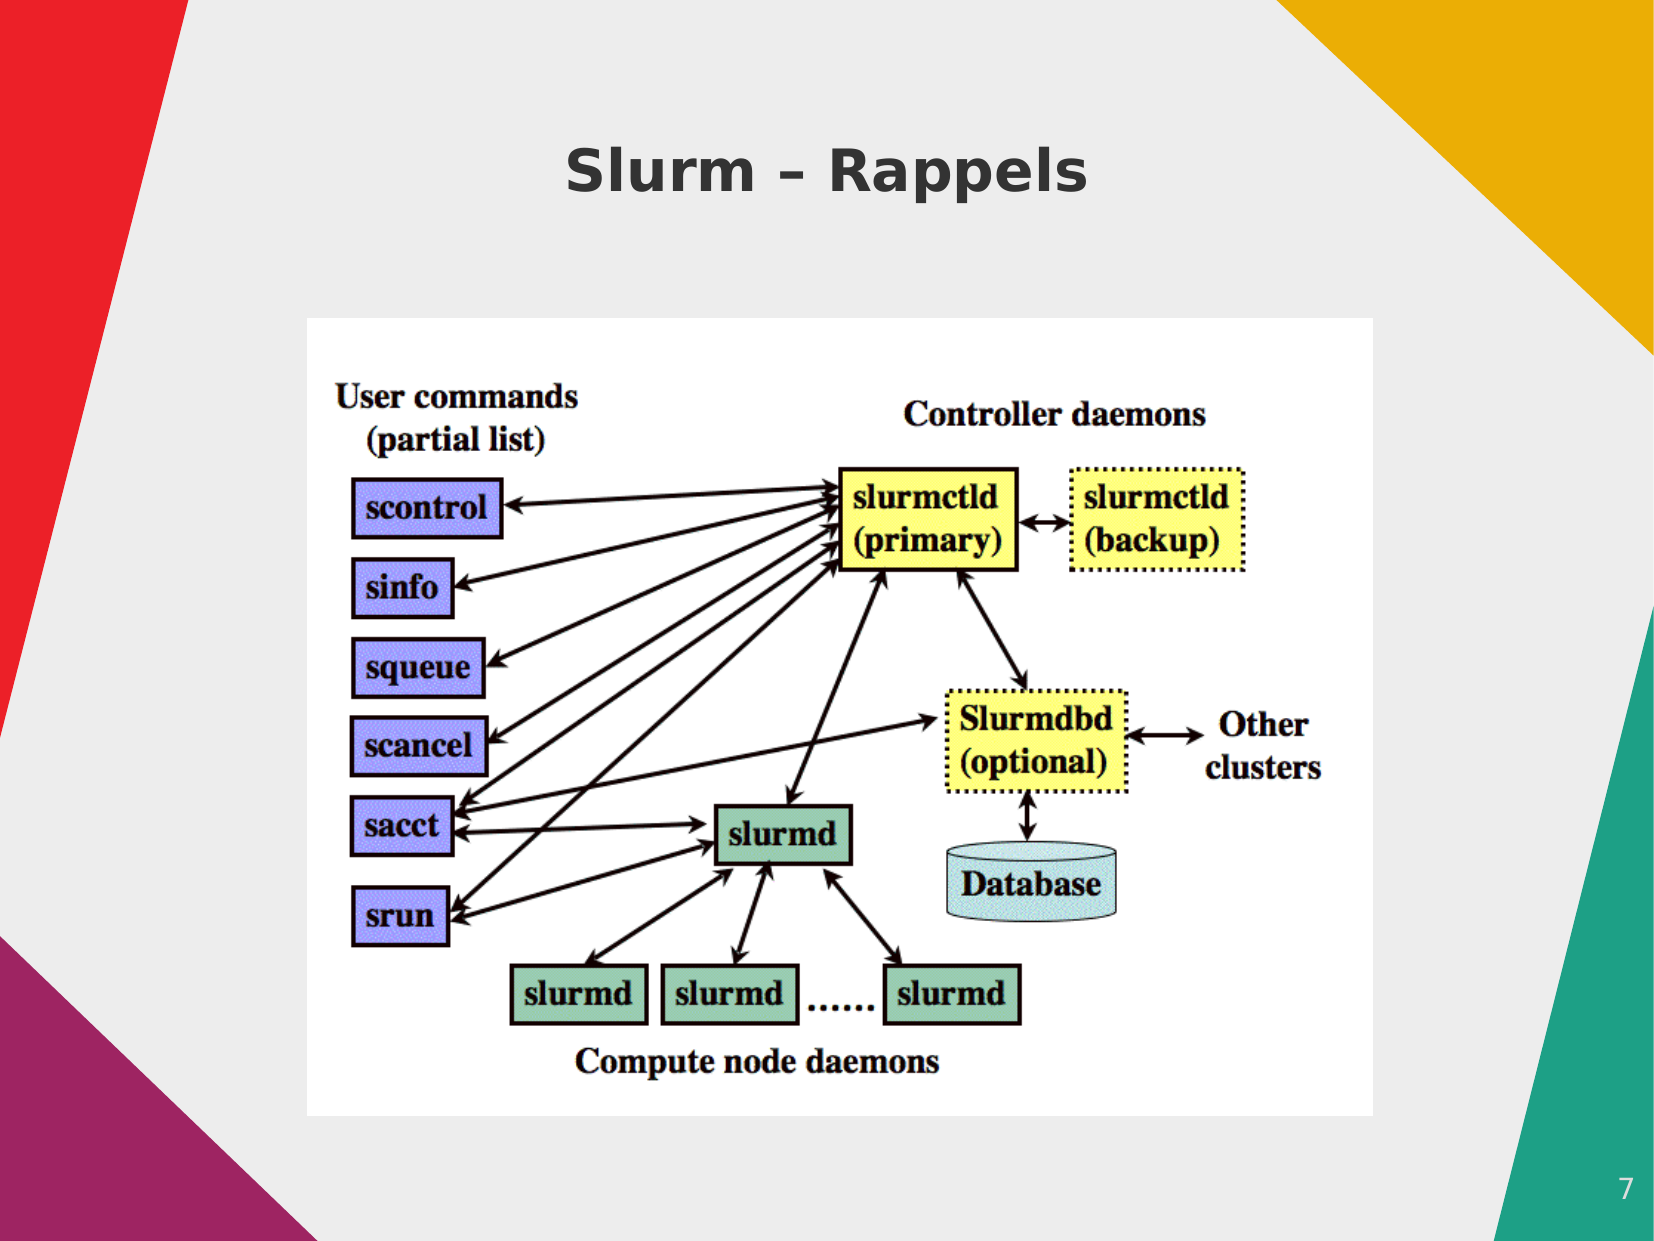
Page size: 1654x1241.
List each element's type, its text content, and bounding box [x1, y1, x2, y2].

title Slurm – Rappels [114, 73, 1539, 271]
picture [307, 318, 1373, 1116]
